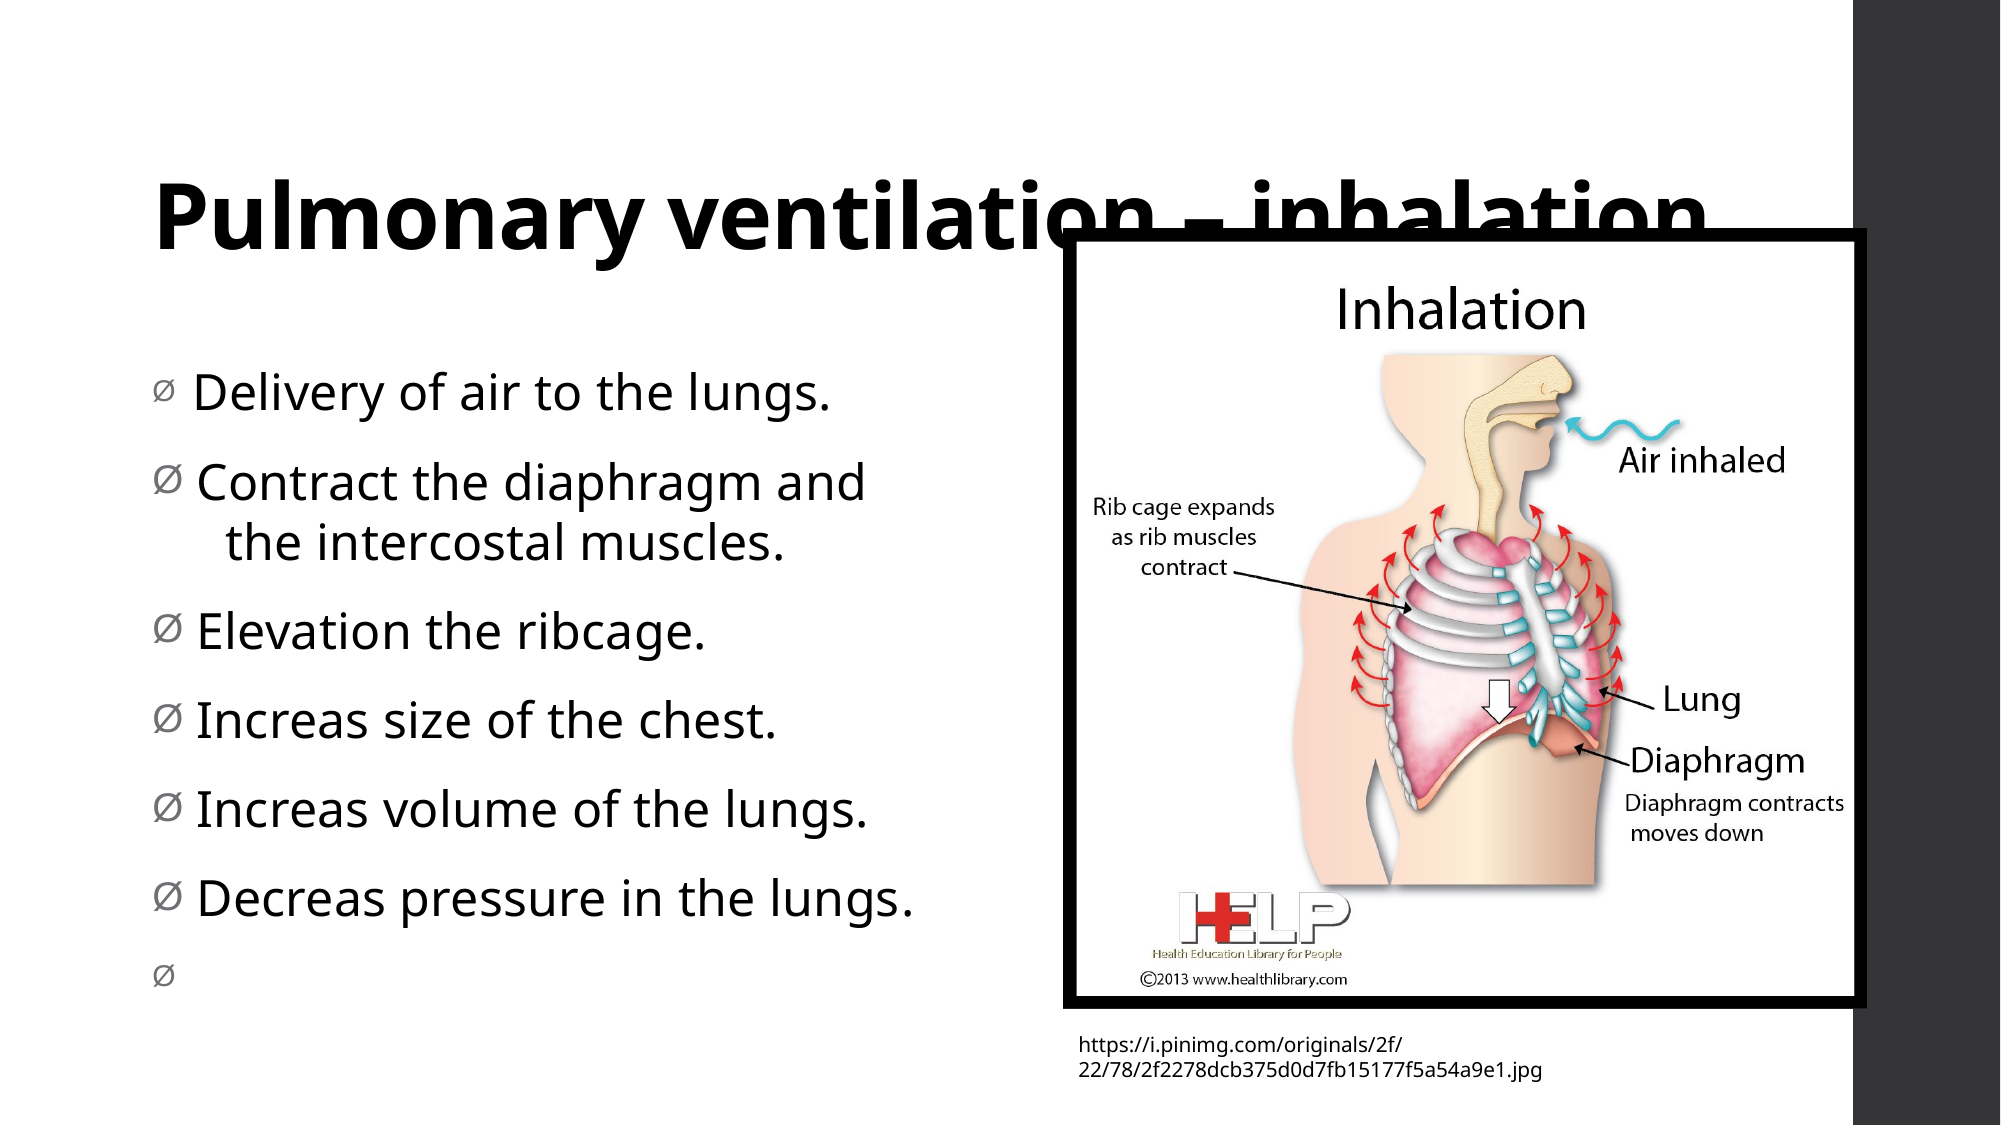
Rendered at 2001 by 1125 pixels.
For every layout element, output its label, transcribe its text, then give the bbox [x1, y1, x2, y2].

text_box https://i.pinimg.com/originals/2f/22/78/2f2278dcb375d0d7fb15177f5a54a9e1.jpg [1063, 1024, 1843, 1066]
list Delivery of air to the lungs. Contract the diaphragm and the intercostal muscles. Elevation the ribcage. Increas size of the chest. Increas volume of the lungs. Decreas pressure in the lungs. [137, 353, 1047, 1078]
picture [1063, 228, 1867, 1009]
title Pulmonary ventilation – inhalation [137, 60, 1797, 278]
